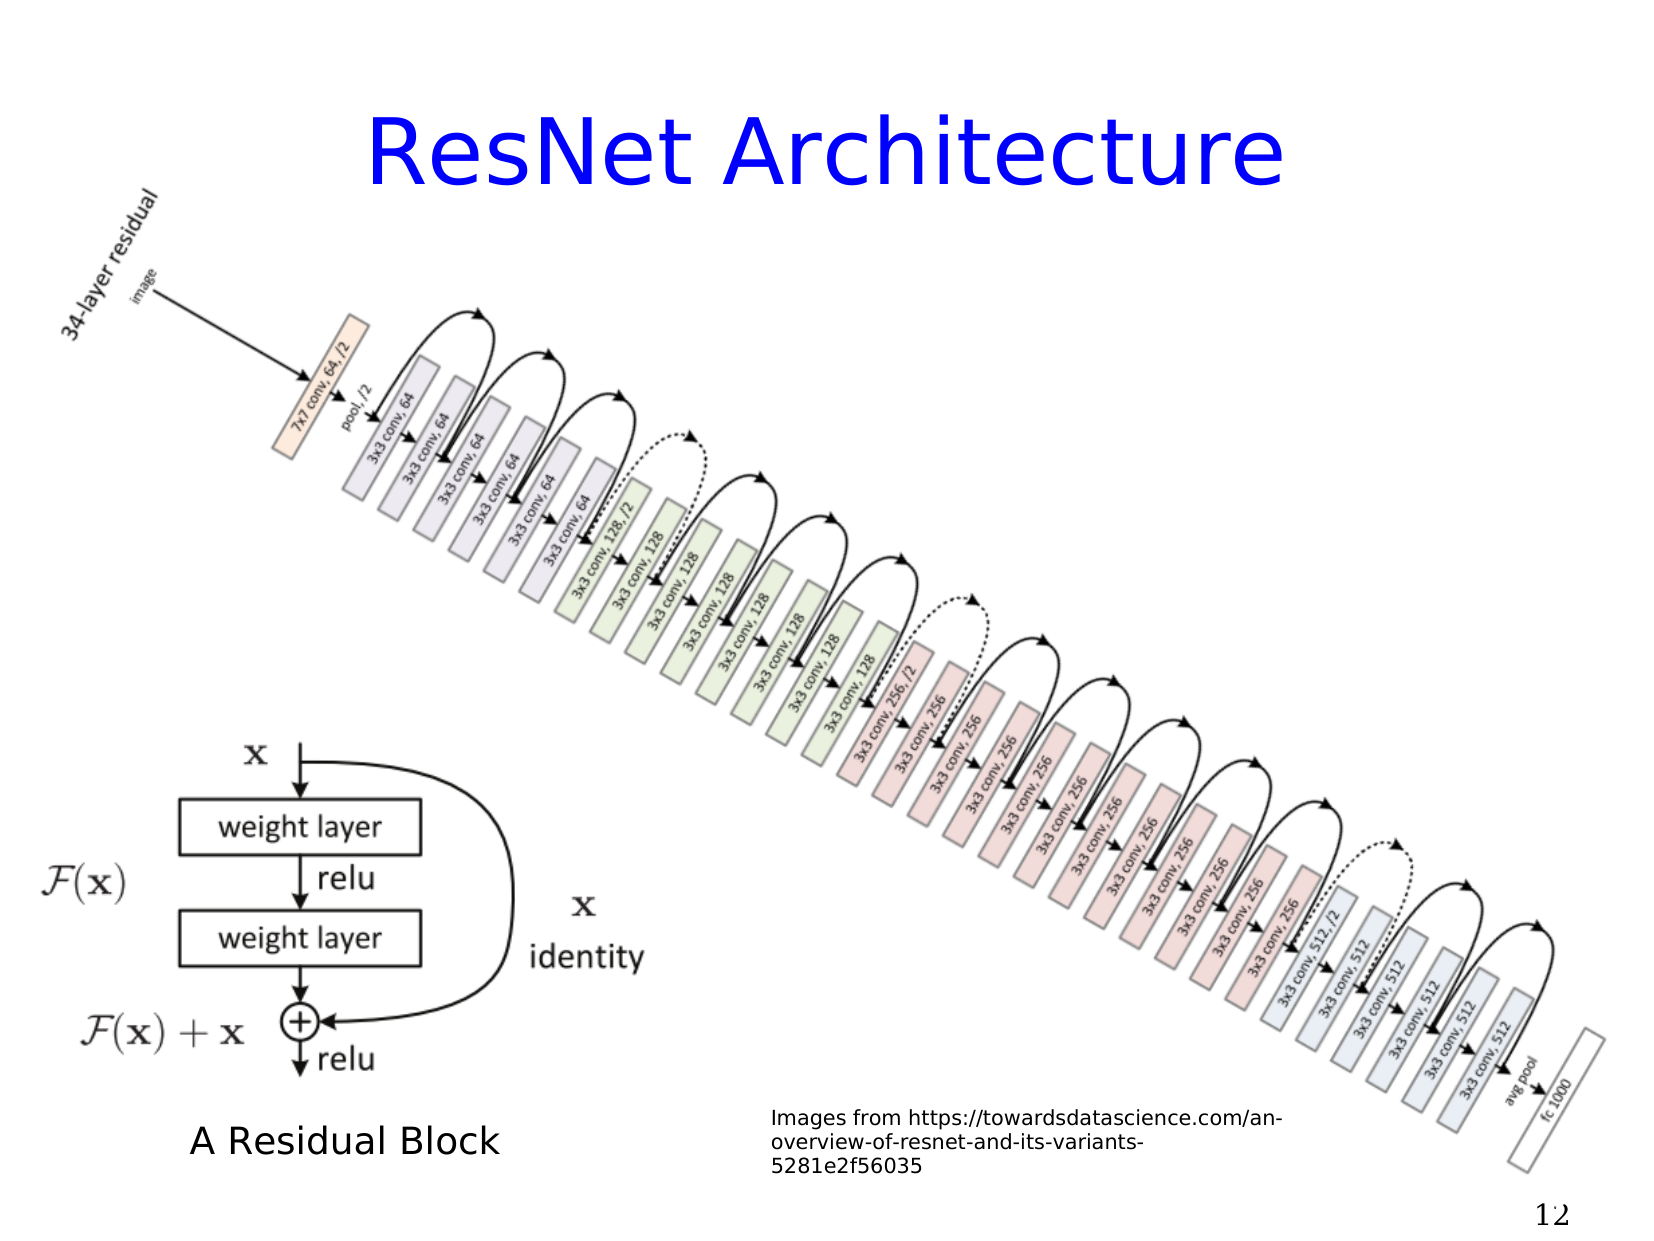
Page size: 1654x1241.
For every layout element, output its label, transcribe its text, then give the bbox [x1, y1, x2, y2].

title ResNet Architecture [82, 49, 1571, 257]
picture [40, 116, 1654, 1209]
text_box A Residual Block [82, 1112, 609, 1171]
picture [24, 703, 662, 1085]
text_box Images from https://towardsdatascience.com/an-overview-of-resnet-and-its-variants-5281e2f56035 [756, 1098, 1299, 1187]
